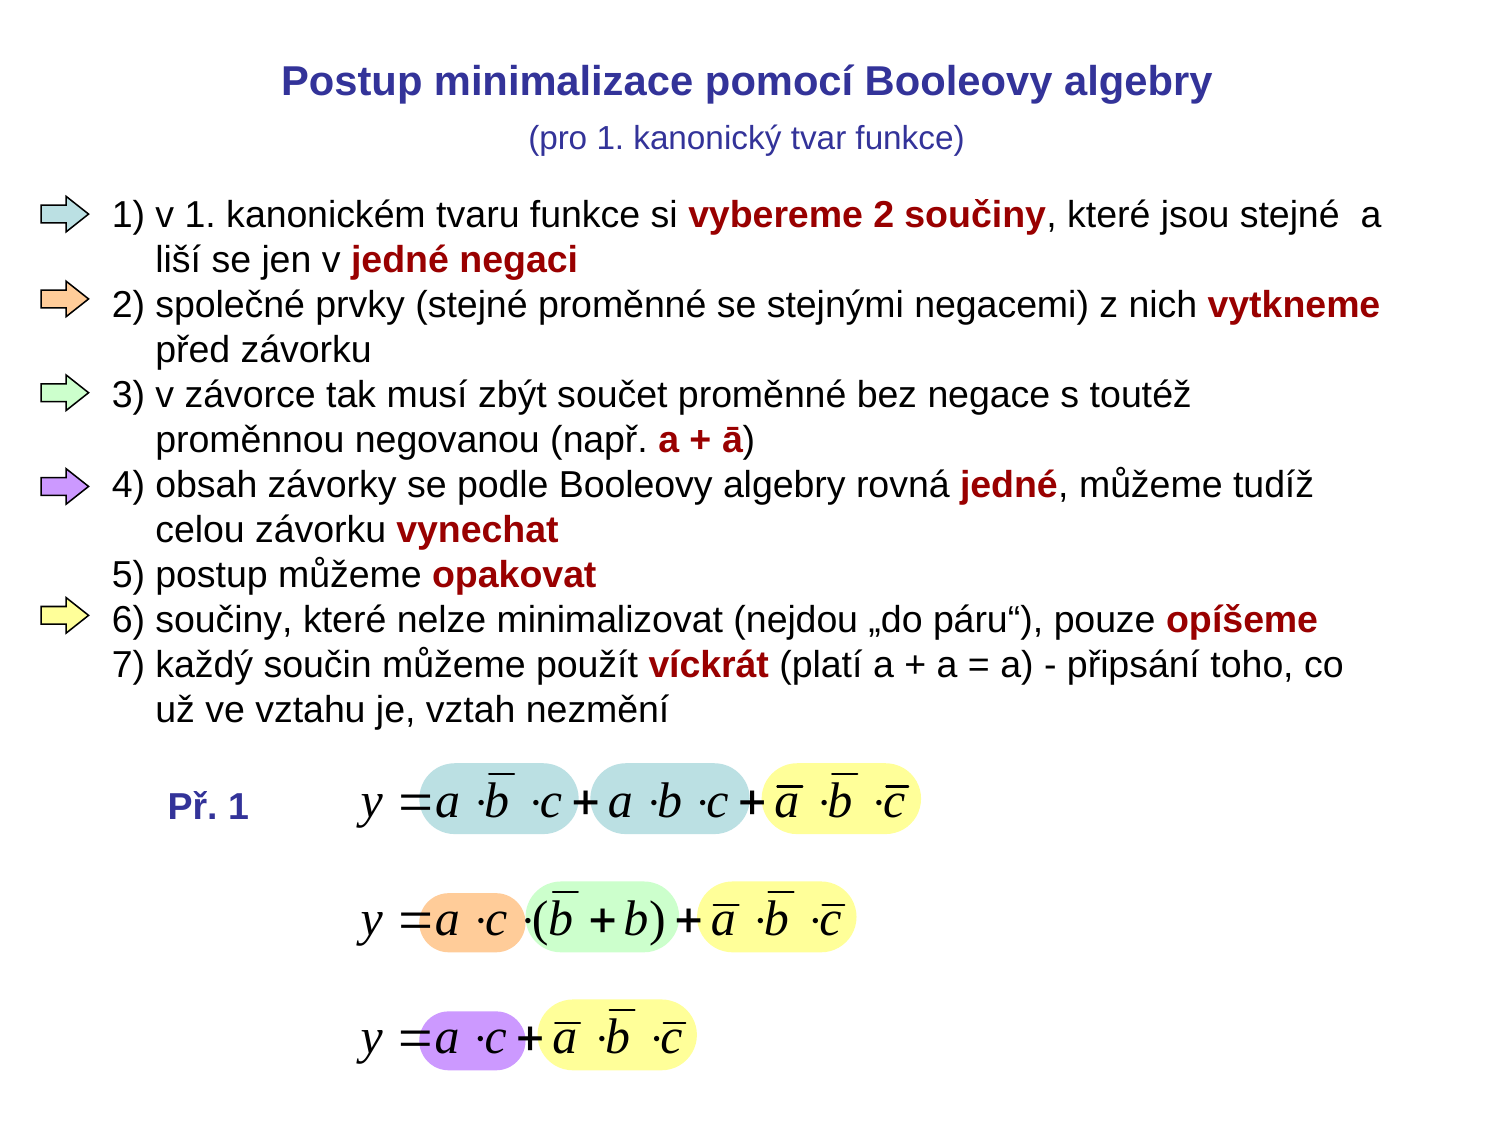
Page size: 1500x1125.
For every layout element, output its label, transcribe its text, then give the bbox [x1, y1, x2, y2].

text_box [348, 999, 698, 1075]
text_box [348, 881, 857, 957]
text_box Postup minimalizace pomocí Booleovy algebry (pro 1. kanonický tvar funkce) [266, 46, 1228, 164]
text_box [41, 375, 89, 411]
text_box [41, 196, 89, 232]
text_box v 1. kanonickém tvaru funkce si vybereme 2 součiny, které jsou stejné a liší se jen v jedné negaci společné prvky (stejné proměnné se stejnými negacemi) z nich vytkneme před závorku v závorce tak musí zbýt součet proměnné bez negace s toutéž proměnnou negovanou (např. a + ā) obsah závorky se podle Booleovy algebry rovná jedné, můžeme tudíž celou závorku vynechat postup můžeme opakovat součiny, které nelze minimalizovat (nejdou „do páru“), pouze opíšeme každý součin můžeme použít víckrát (platí a + a = a) - připsání toho, co už ve vztahu je, vztah nezmění [97, 182, 1400, 738]
text_box [41, 281, 89, 317]
text_box [41, 597, 89, 634]
text_box [41, 468, 89, 505]
text_box Př. 1 [153, 774, 264, 836]
text_box [348, 763, 922, 839]
